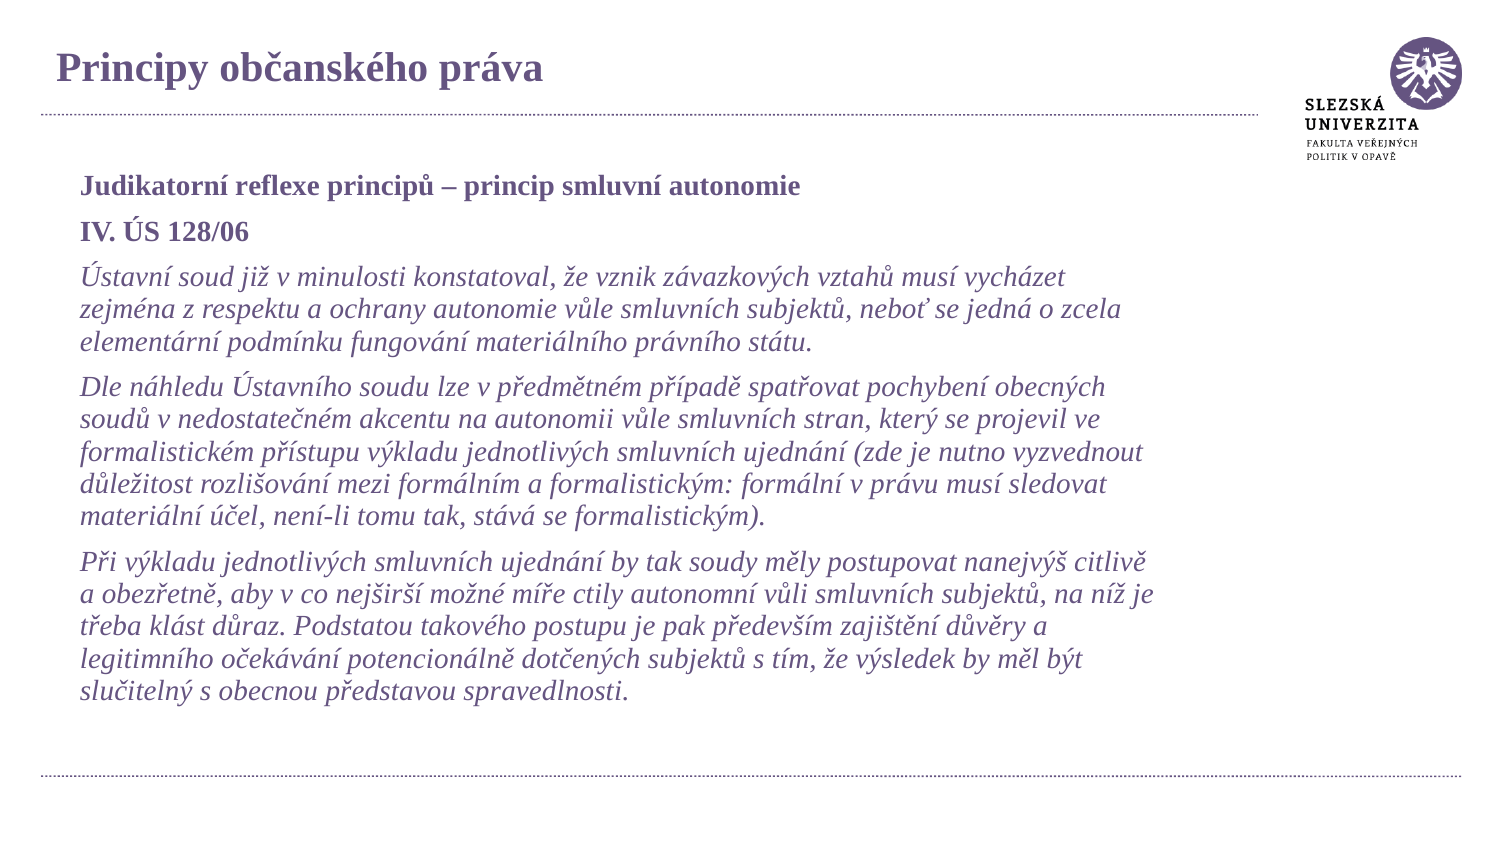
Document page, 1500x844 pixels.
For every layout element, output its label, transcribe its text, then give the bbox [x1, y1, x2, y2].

text_box Judikatorní reflexe principů – princip smluvní autonomie IV. ÚS 128/06 Ústavní soud již v minulosti konstatoval, že vznik závazkových vztahů musí vycházet zejména z respektu a ochrany autonomie vůle smluvních subjektů, neboť se jedná o zcela elementární podmínku fungování materiálního právního státu. Dle náhledu Ústavního soudu lze v předmětném případě spatřovat pochybení obecných soudů v nedostatečném akcentu na autonomii vůle smluvních stran, který se projevil ve formalistickém přístupu výkladu jednotlivých smluvních ujednání (zde je nutno vyzvednout důležitost rozlišování mezi formálním a formalistickým: formální v právu musí sledovat materiální účel, není-li tomu tak, stává se formalistickým). Při výkladu jednotlivých smluvních ujednání by tak soudy měly postupovat nanejvýš citlivě a obezřetně, aby v co nejširší možné míře ctily autonomní vůli smluvních subjektů, na níž je třeba klást důraz. Podstatou takového postupu je pak především zajištění důvěry a legitimního očekávání potencionálně dotčených subjektů s tím, že výsledek by měl být slučitelný s obecnou představou spravedlnosti. [64, 161, 1176, 753]
title Principy občanského práva [41, 32, 1095, 116]
